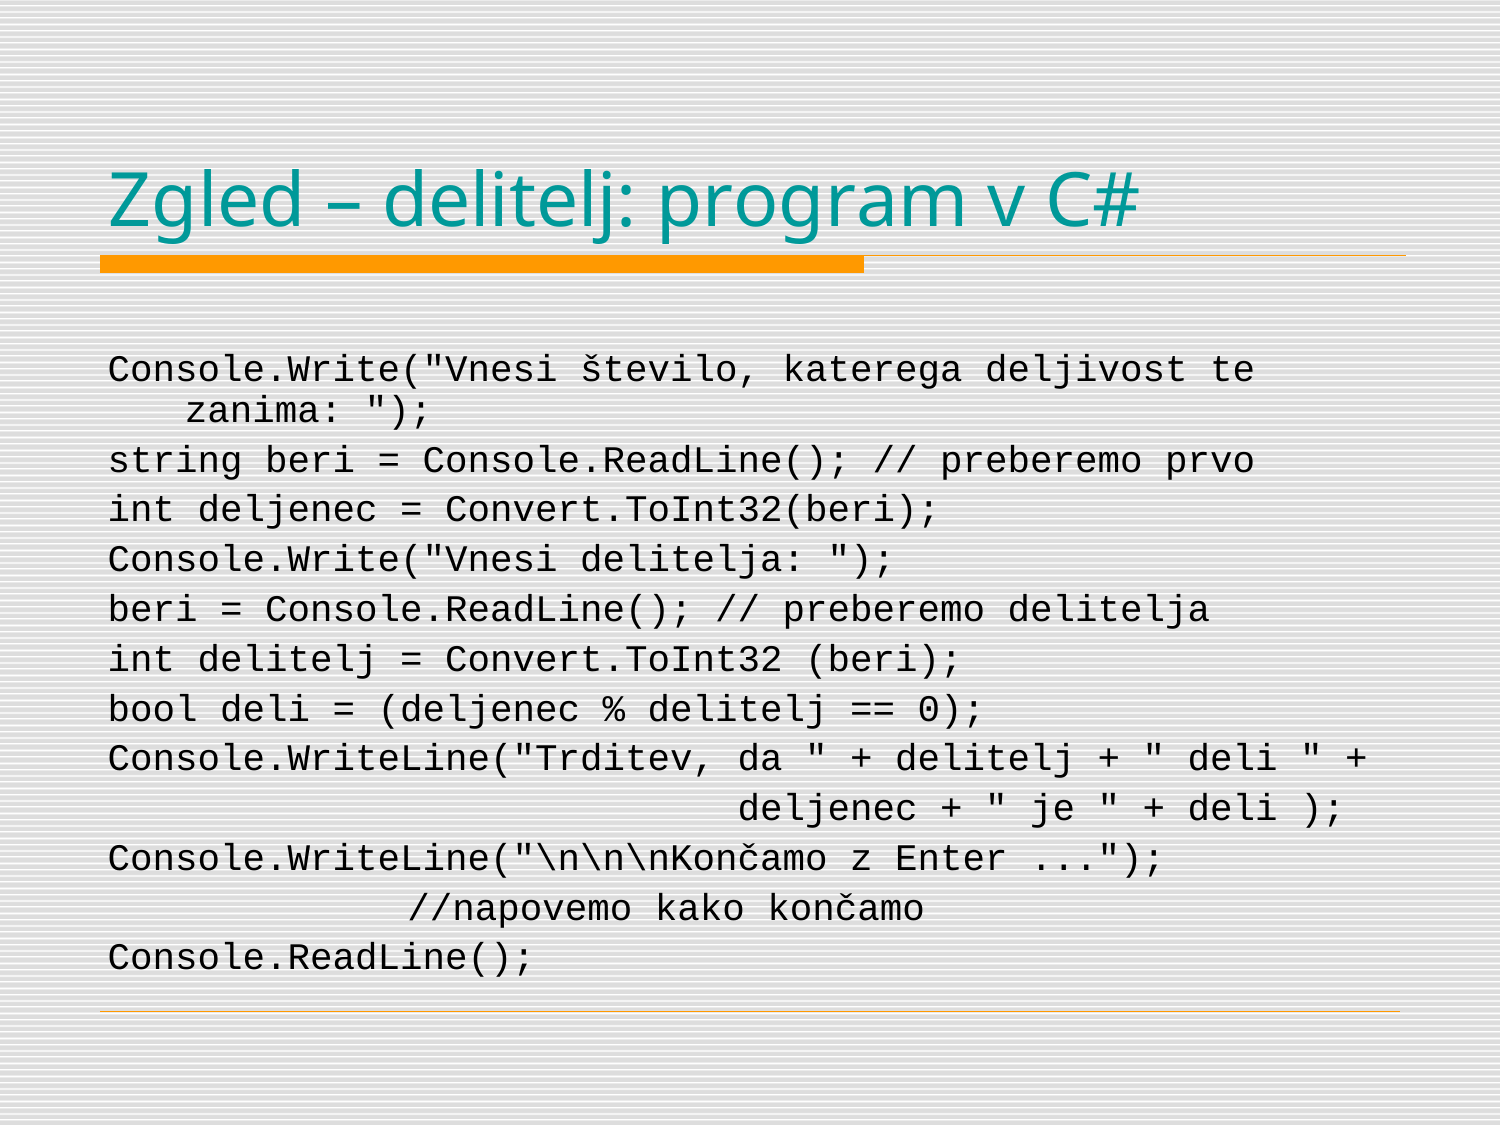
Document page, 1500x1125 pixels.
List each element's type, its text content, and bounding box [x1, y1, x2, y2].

list Console.Write("Vnesi število, katerega deljivost te zanima: "); string beri = Console.ReadLine(); // preberemo prvo int deljenec = Convert.ToInt32(beri); Console.Write("Vnesi delitelja: "); beri = Console.ReadLine(); // preberemo delitelja int delitelj = Convert.ToInt32 (beri); bool deli = (deljenec % delitelj == 0); Console.WriteLine("Trditev, da " + delitelj + " deli " + deljenec + " je " + deli ); Console.WriteLine("\n\n\nKončamo z Enter ..."); //napovemo kako končamo Console.ReadLine(); [92, 287, 1406, 988]
picture [0, 0, 1500, 1125]
title Zgled – delitelj: program v C# [94, 49, 1407, 250]
